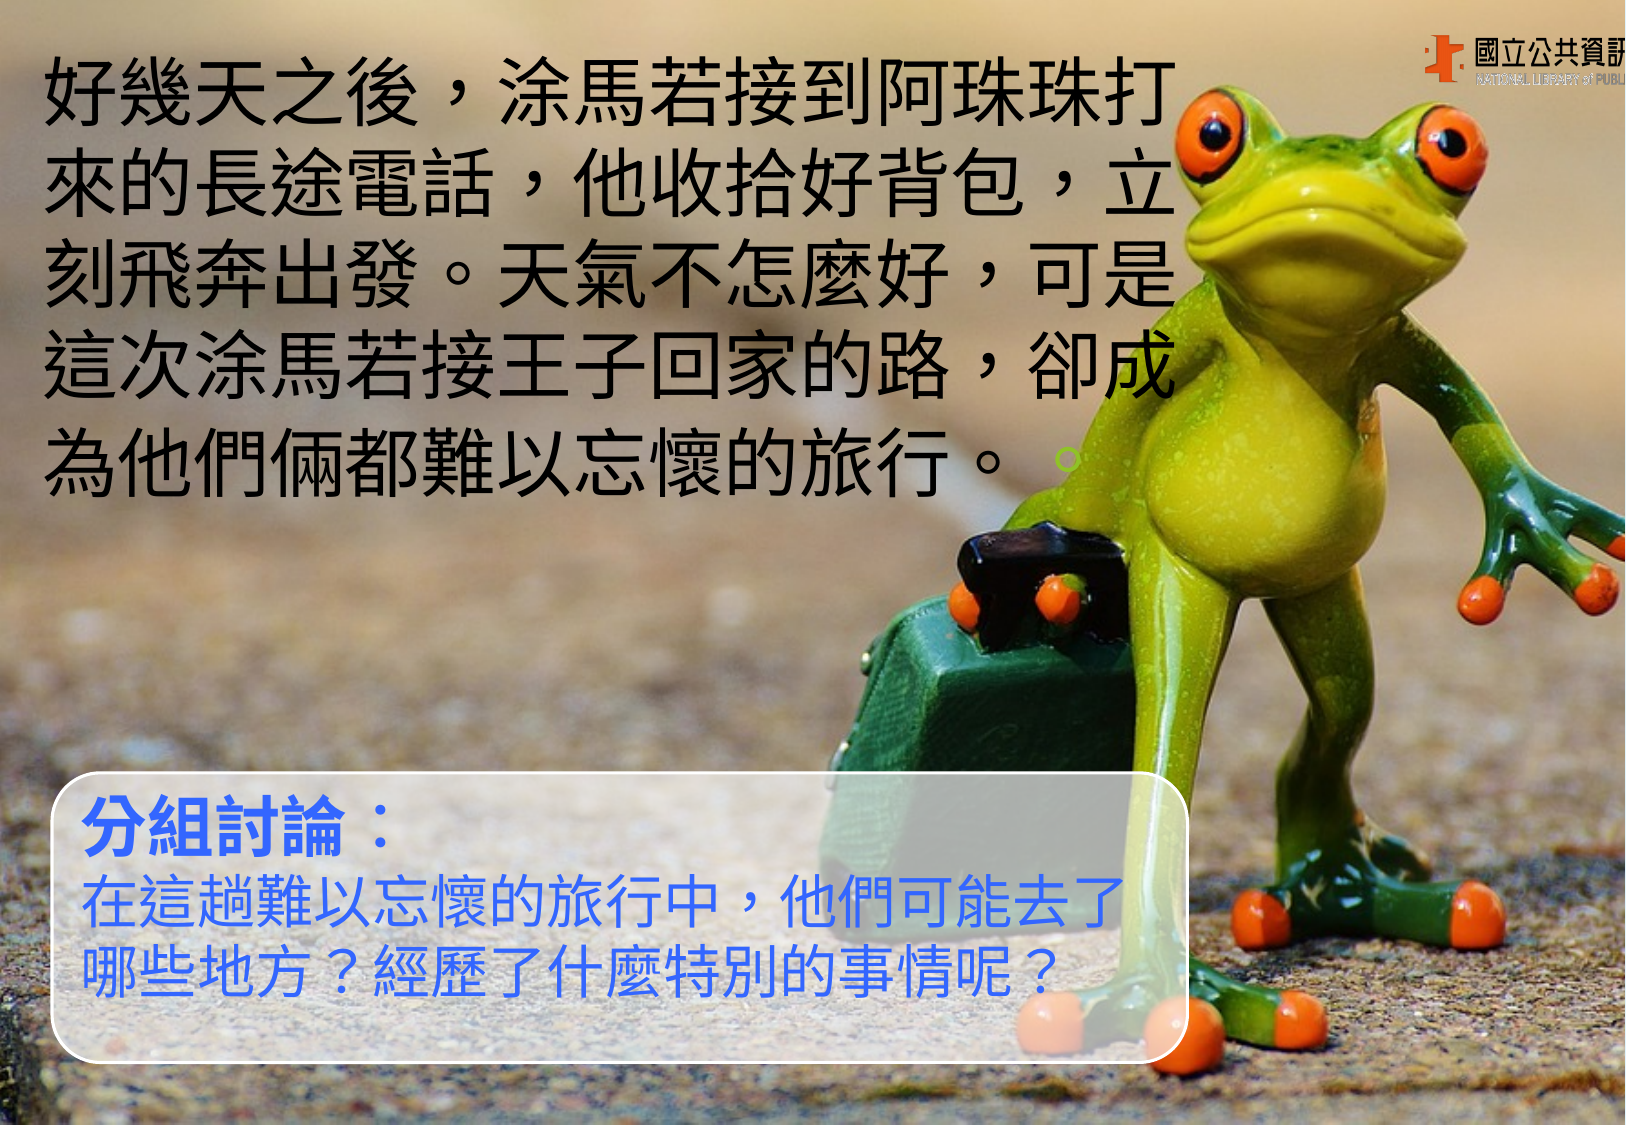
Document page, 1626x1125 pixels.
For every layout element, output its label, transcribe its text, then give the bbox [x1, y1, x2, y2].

picture [0, 0, 1626, 1125]
text_box 分組討論： 在這趟難以忘懷的旅行中，他們可能去了哪些地方？經歷了什麼特別的事情呢？ [52, 772, 1188, 1063]
title 好幾天之後，涂馬若接到阿珠珠打來的長途電話，他收拾好背包，立刻飛奔出發。天氣不怎麼好，可是這次涂馬若接王子回家的路，卻成為他們倆都難以忘懷的旅行。。 [27, 28, 1194, 525]
